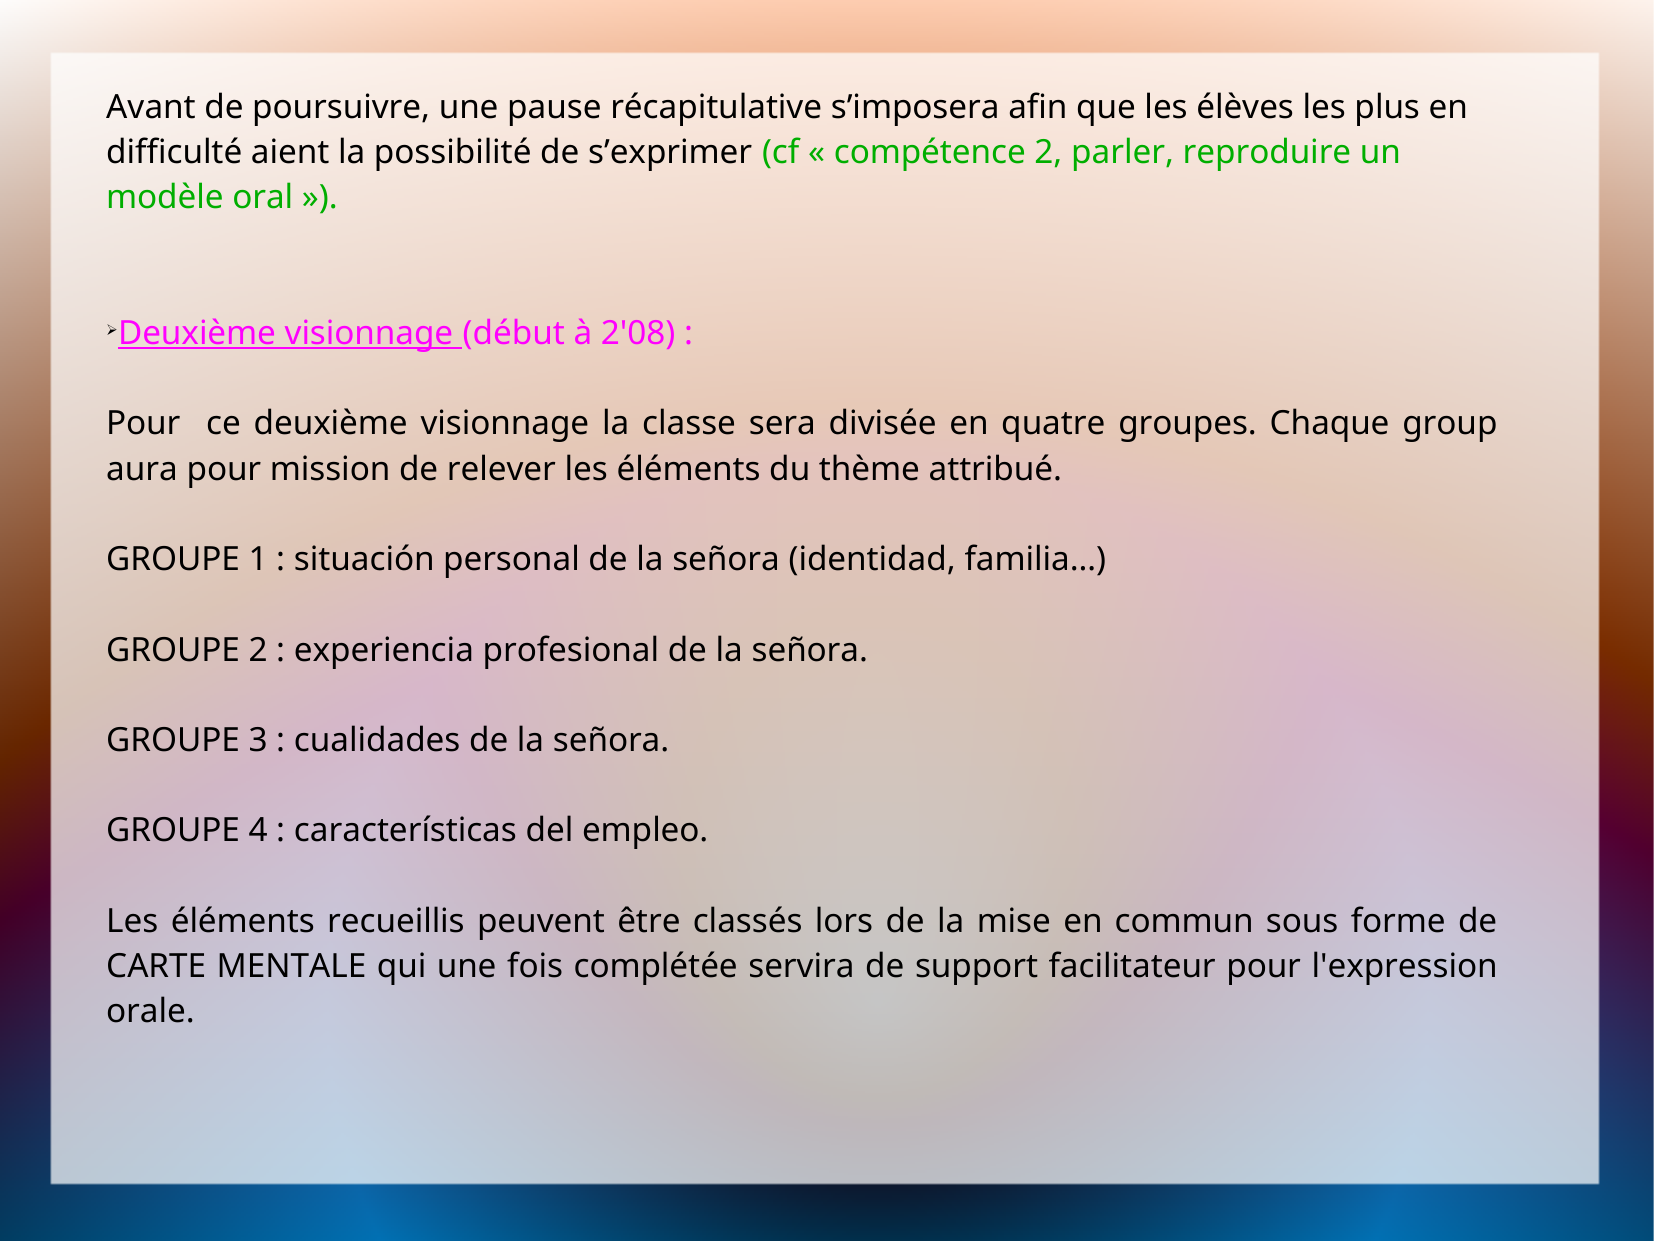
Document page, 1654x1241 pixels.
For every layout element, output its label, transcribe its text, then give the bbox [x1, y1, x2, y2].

title [88, 0, 1534, 574]
picture [0, 0, 1654, 1241]
text_box Avant de poursuivre, une pause récapitulative s’imposera afin que les élèves les plus en difficulté aient la possibilité de s’exprimer (cf « compétence 2, parler, reproduire un modèle oral »). Deuxième visionnage (début à 2'08) : Pour ce deuxième visionnage la classe sera divisée en quatre groupes. Chaque group aura pour mission de relever les éléments du thème attribué. GROUPE 1 : situación personal de la señora (identidad, familia…) GROUPE 2 : experiencia profesional de la señora. GROUPE 3 : cualidades de la señora. GROUPE 4 : características del empleo. Les éléments recueillis peuvent être classés lors de la mise en commun sous forme de CARTE MENTALE qui une fois complétée servira de support facilitateur pour l'expression orale. [106, 82, 1501, 1193]
